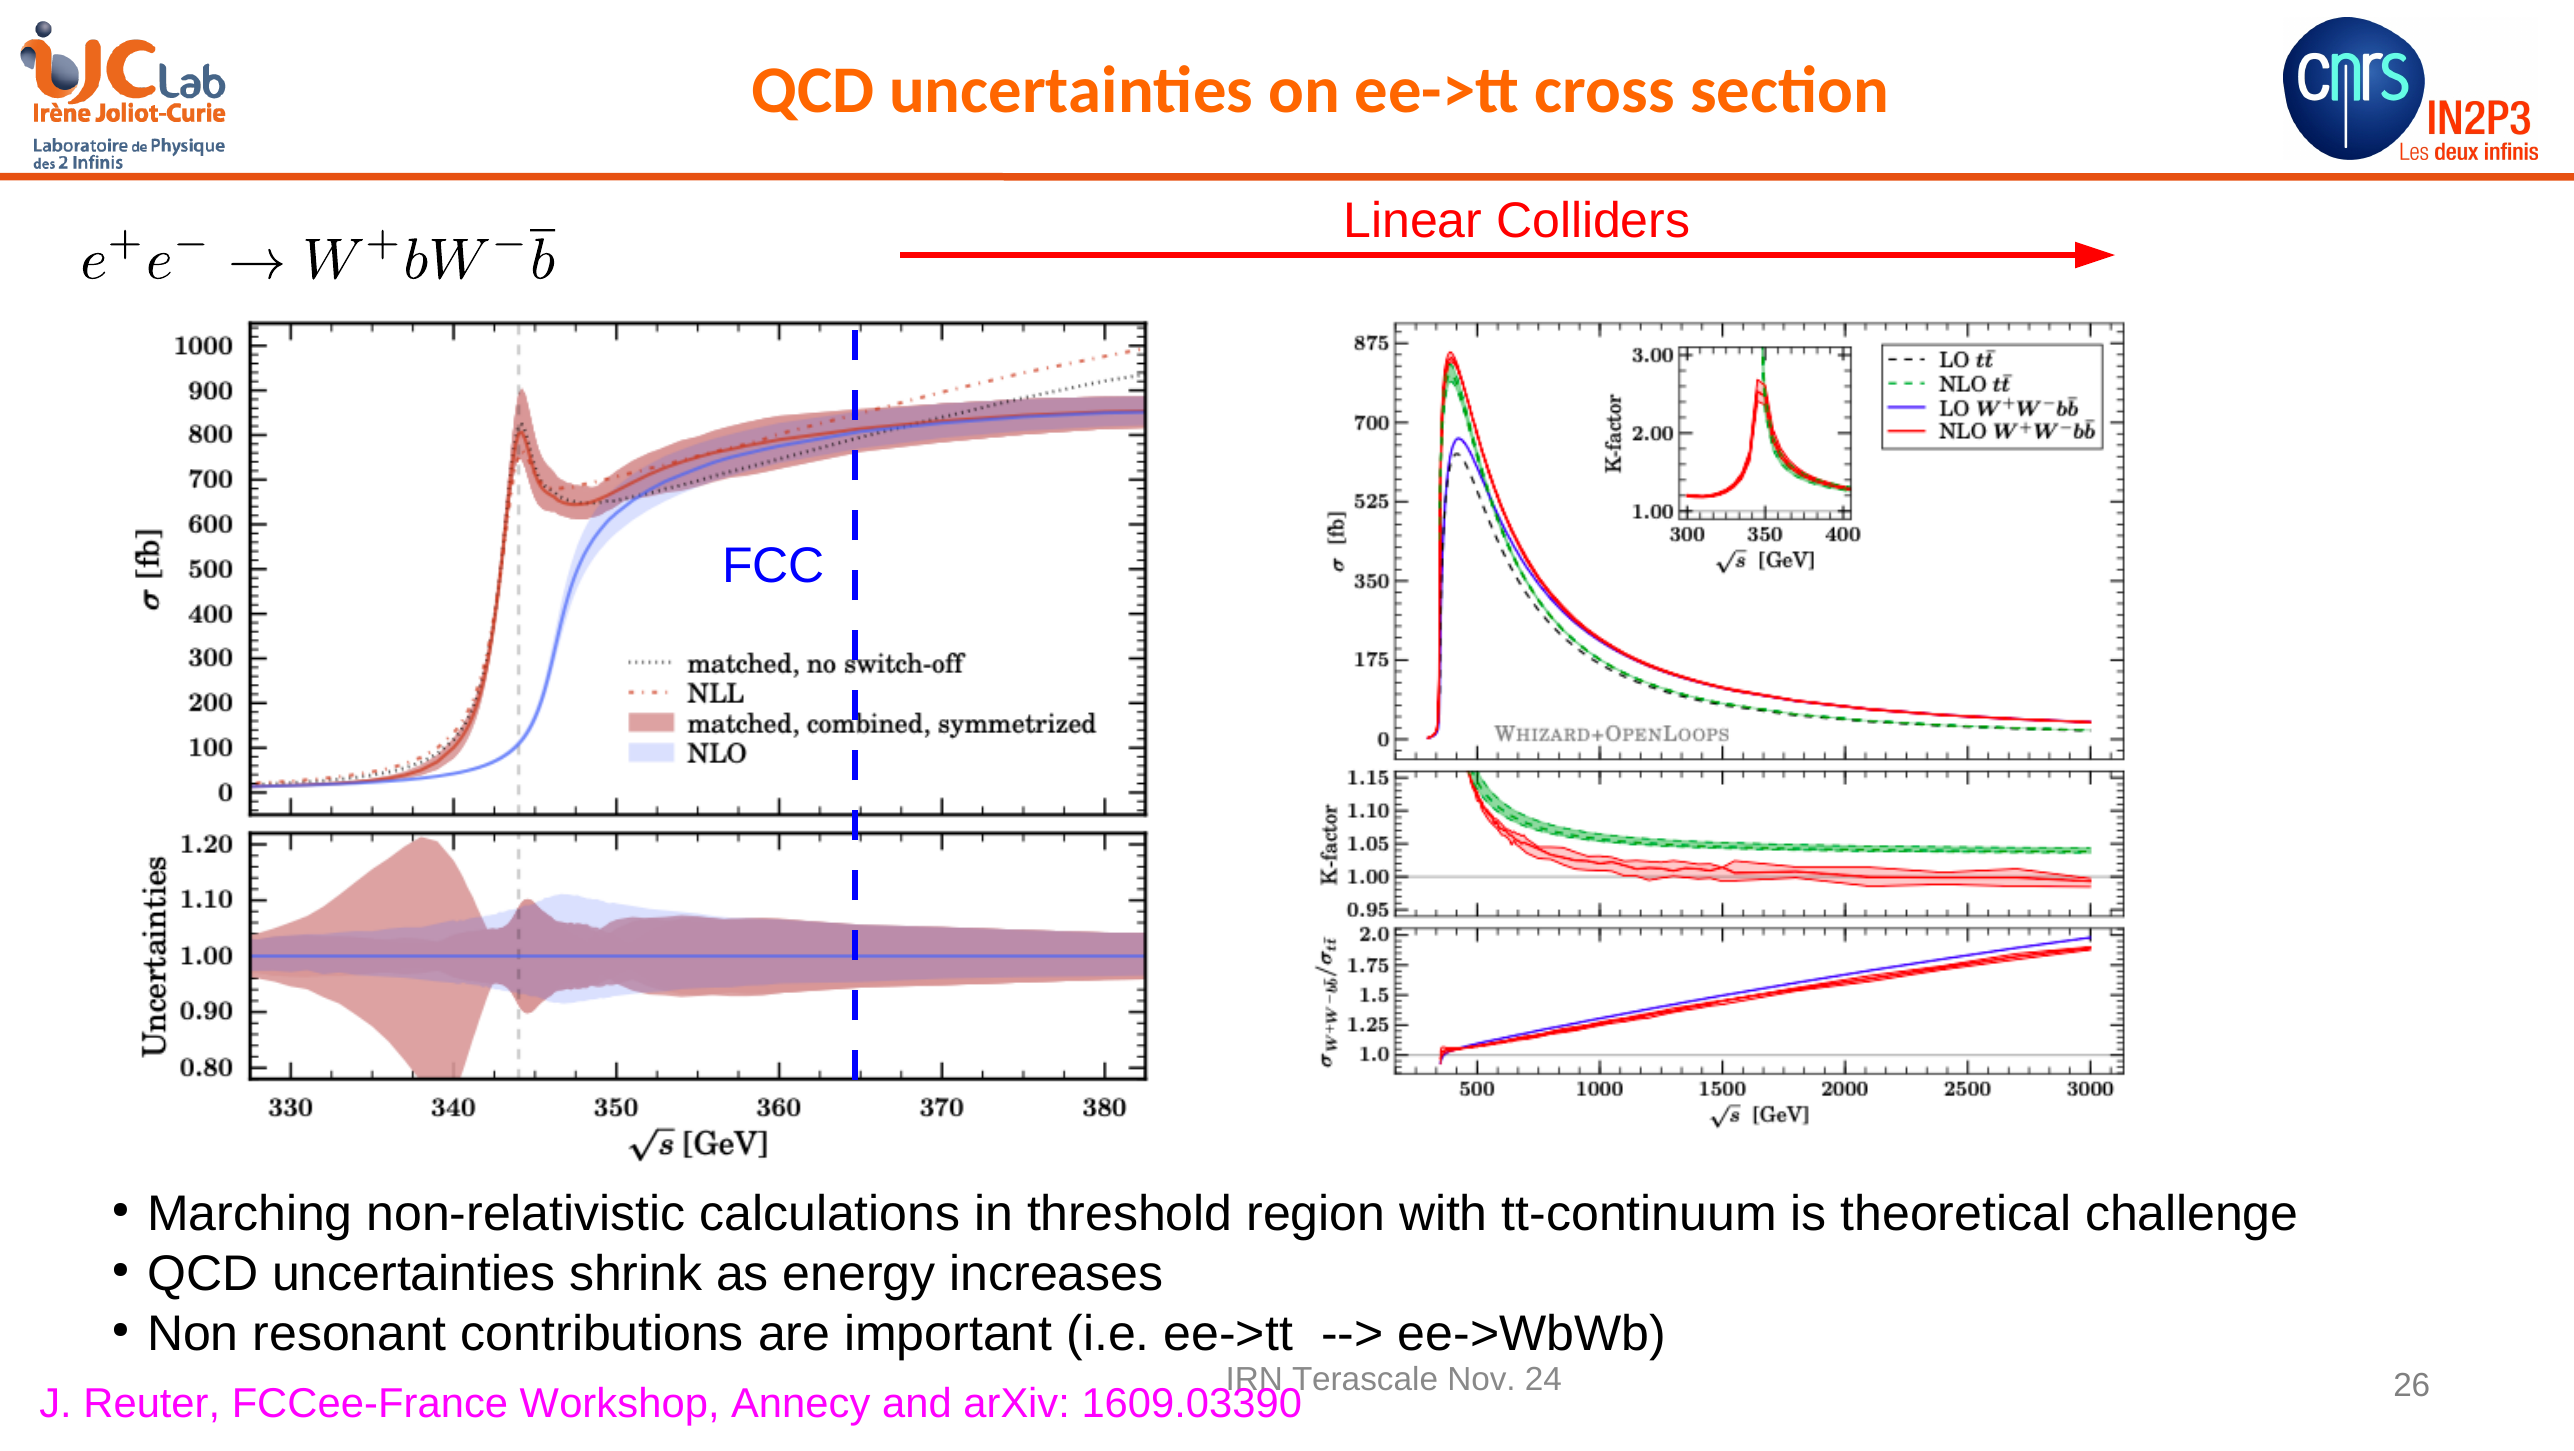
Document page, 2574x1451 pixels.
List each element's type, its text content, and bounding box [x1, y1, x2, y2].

picture [1298, 305, 2177, 1143]
picture [124, 313, 1157, 1173]
text_box Linear Colliders [1328, 180, 1707, 256]
text_box [82, 229, 556, 280]
title QCD uncertainties on ee->tt cross section [226, 9, 2415, 162]
text_box J. Reuter, FCCee-France Workshop, Annecy and arXiv: 1609.03390 [24, 1368, 1318, 1434]
picture [2415, 17, 2538, 160]
text_box FCC [707, 525, 841, 601]
text_box Marching non-relativistic calculations in threshold region with tt-continuum is theoretical challenge QCD uncertainties shrink as energy increases Non resonant contributions are important (i.e. ee->tt --> ee->WbWb) [96, 1173, 2317, 1369]
picture [4, 6, 241, 184]
